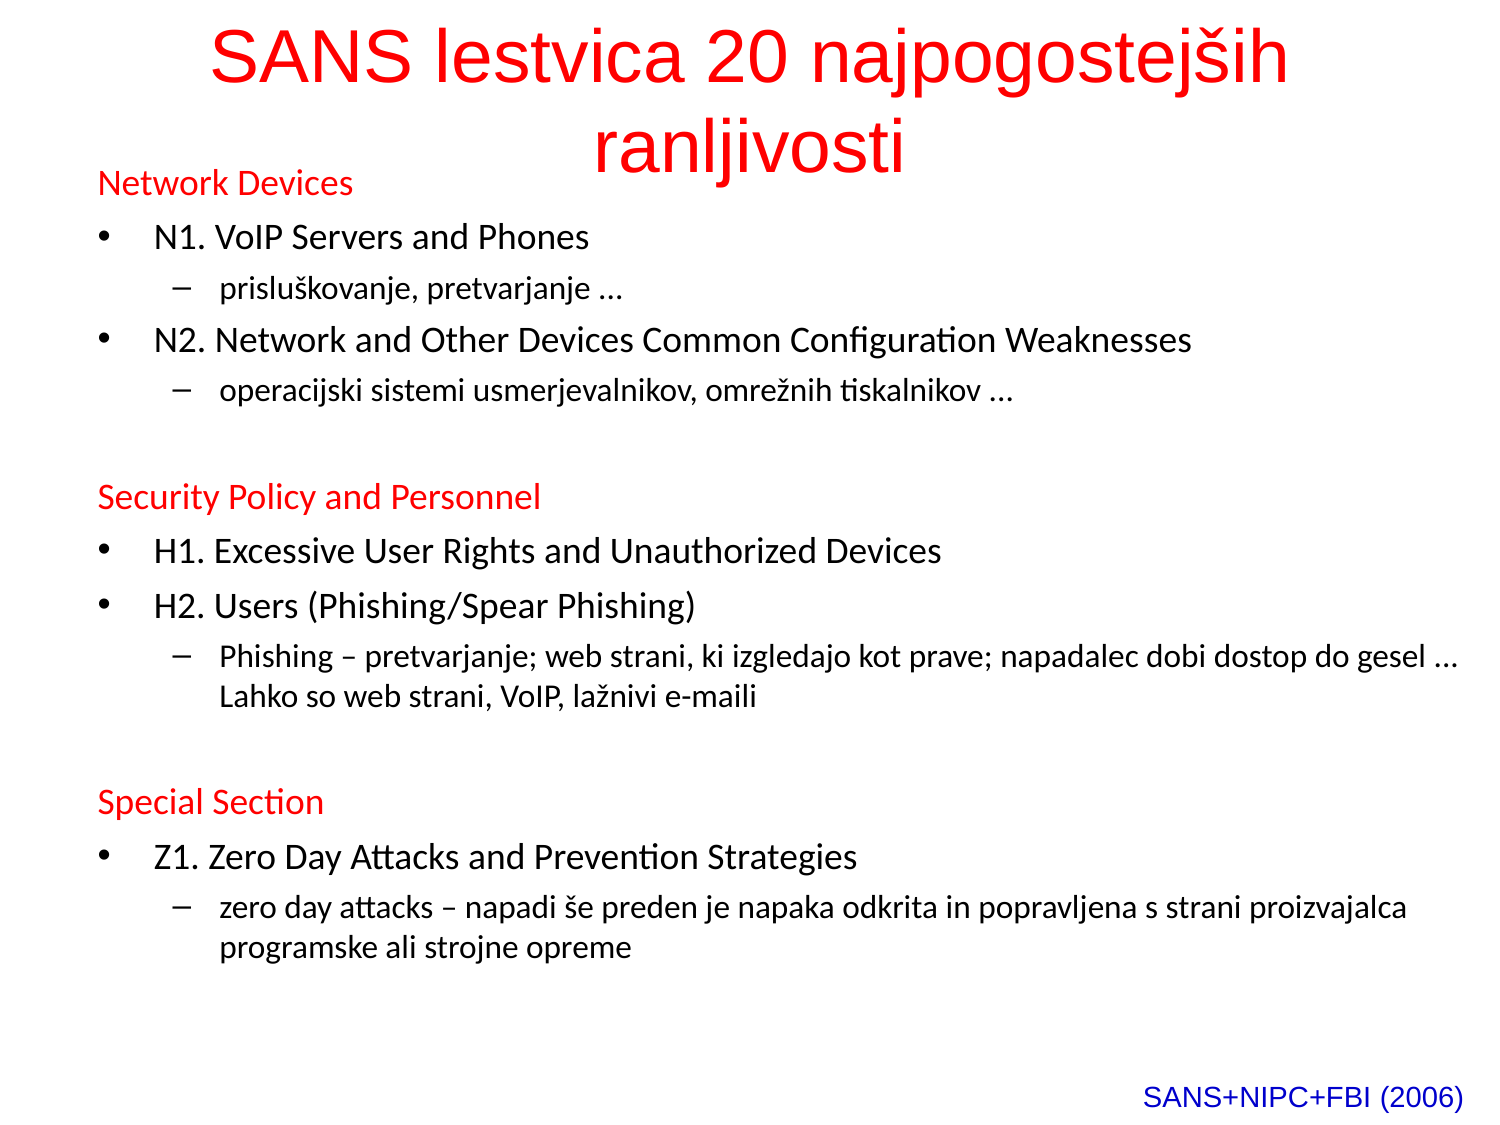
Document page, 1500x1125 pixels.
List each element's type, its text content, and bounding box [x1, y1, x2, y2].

title SANS lestvica 20 najpogostejših ranljivosti [75, 0, 1426, 196]
list Network Devices N1. VoIP Servers and Phones prisluškovanje, pretvarjanje ... N2. Network and Other Devices Common Configuration Weaknesses operacijski sistemi usmerjevalnikov, omrežnih tiskalnikov ... Security Policy and Personnel H1. Excessive User Rights and Unauthorized Devices H2. Users (Phishing/Spear Phishing) Phishing – pretvarjanje; web strani, ki izgledajo kot prave; napadalec dobi dostop do gesel ... Lahko so web strani, VoIP, lažnivi e-maili Special Section Z1. Zero Day Attacks and Prevention Strategies zero day attacks – napadi še preden je napaka odkrita in popravljena s strani proizvajalca programske ali strojne opreme [82, 150, 1500, 973]
text_box SANS+NIPC+FBI (2006) [1128, 1070, 1500, 1121]
